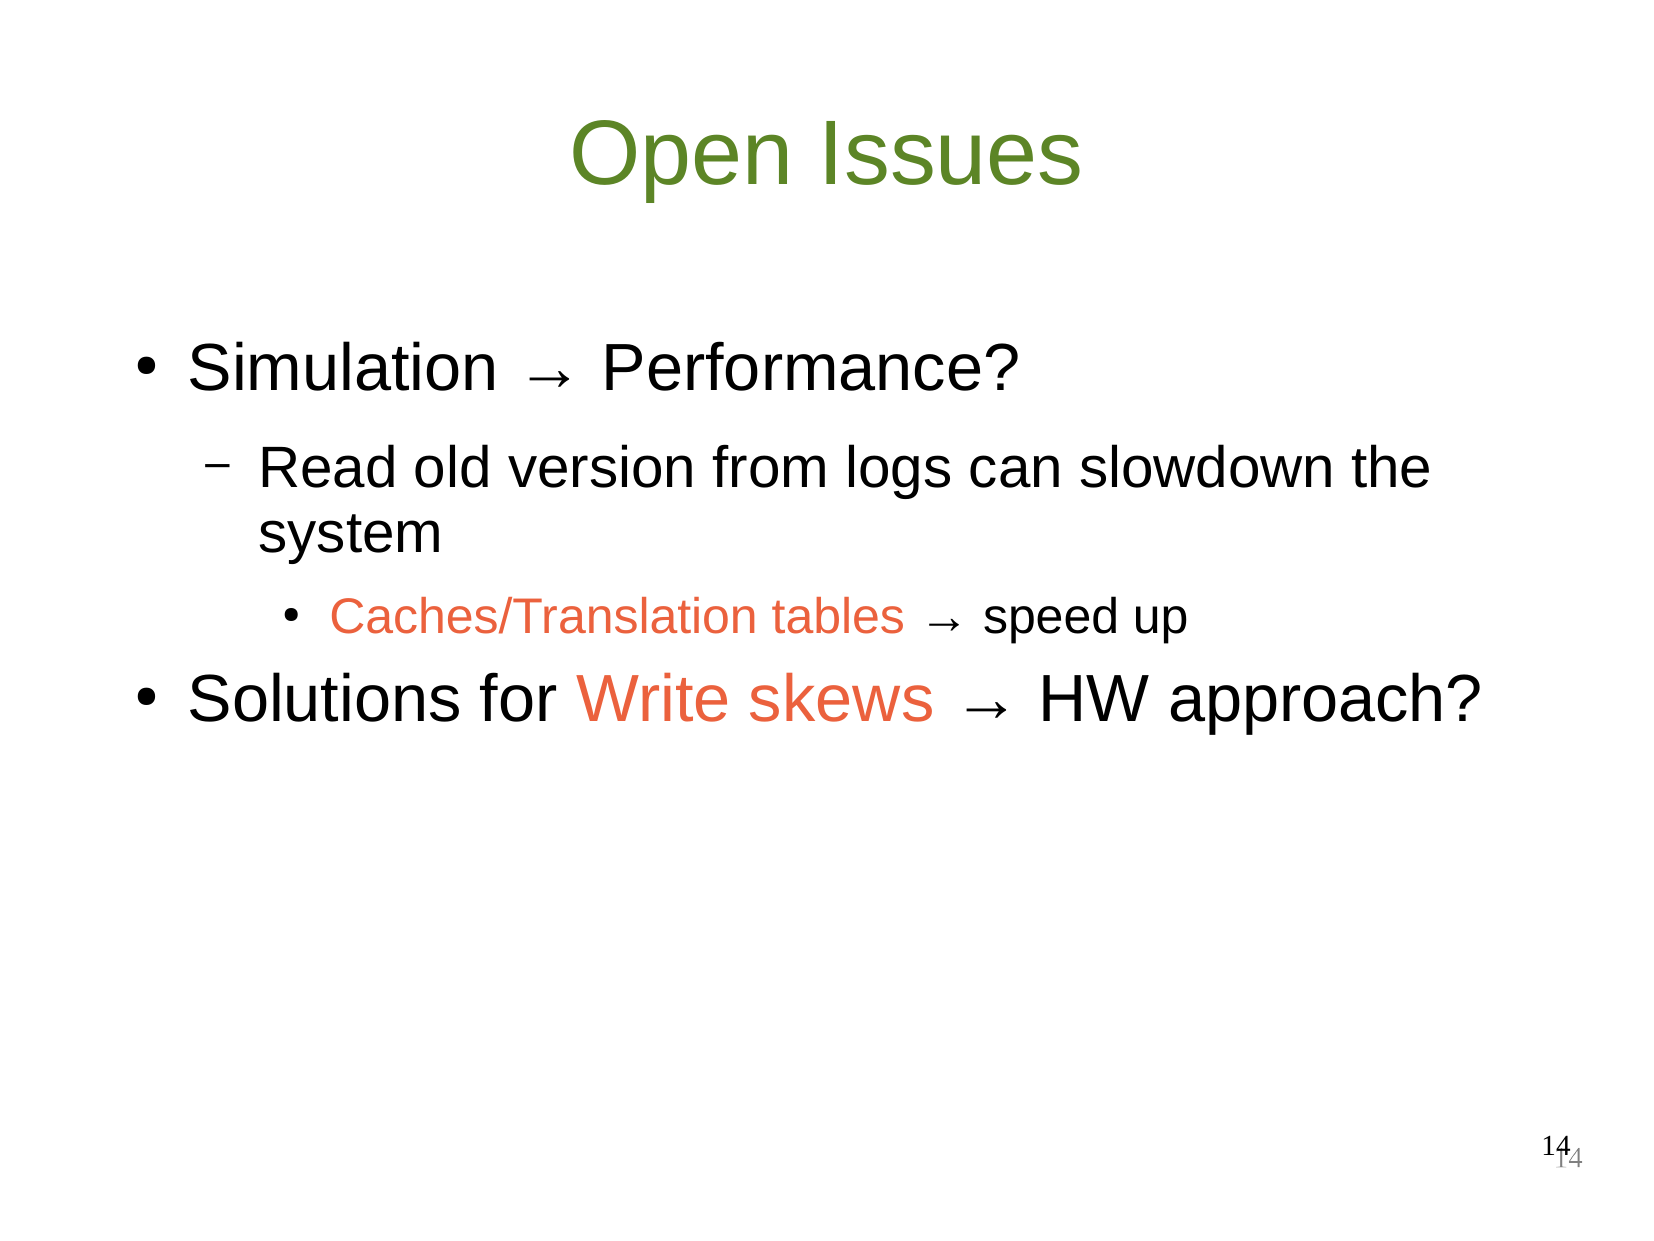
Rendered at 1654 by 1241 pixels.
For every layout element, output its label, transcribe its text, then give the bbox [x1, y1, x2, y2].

title Open Issues [82, 49, 1571, 257]
list Simulation → Performance? Read old version from logs can slowdown the system Caches/Translation tables → speed up Solutions for Write skews → HW approach? [116, 330, 1606, 976]
